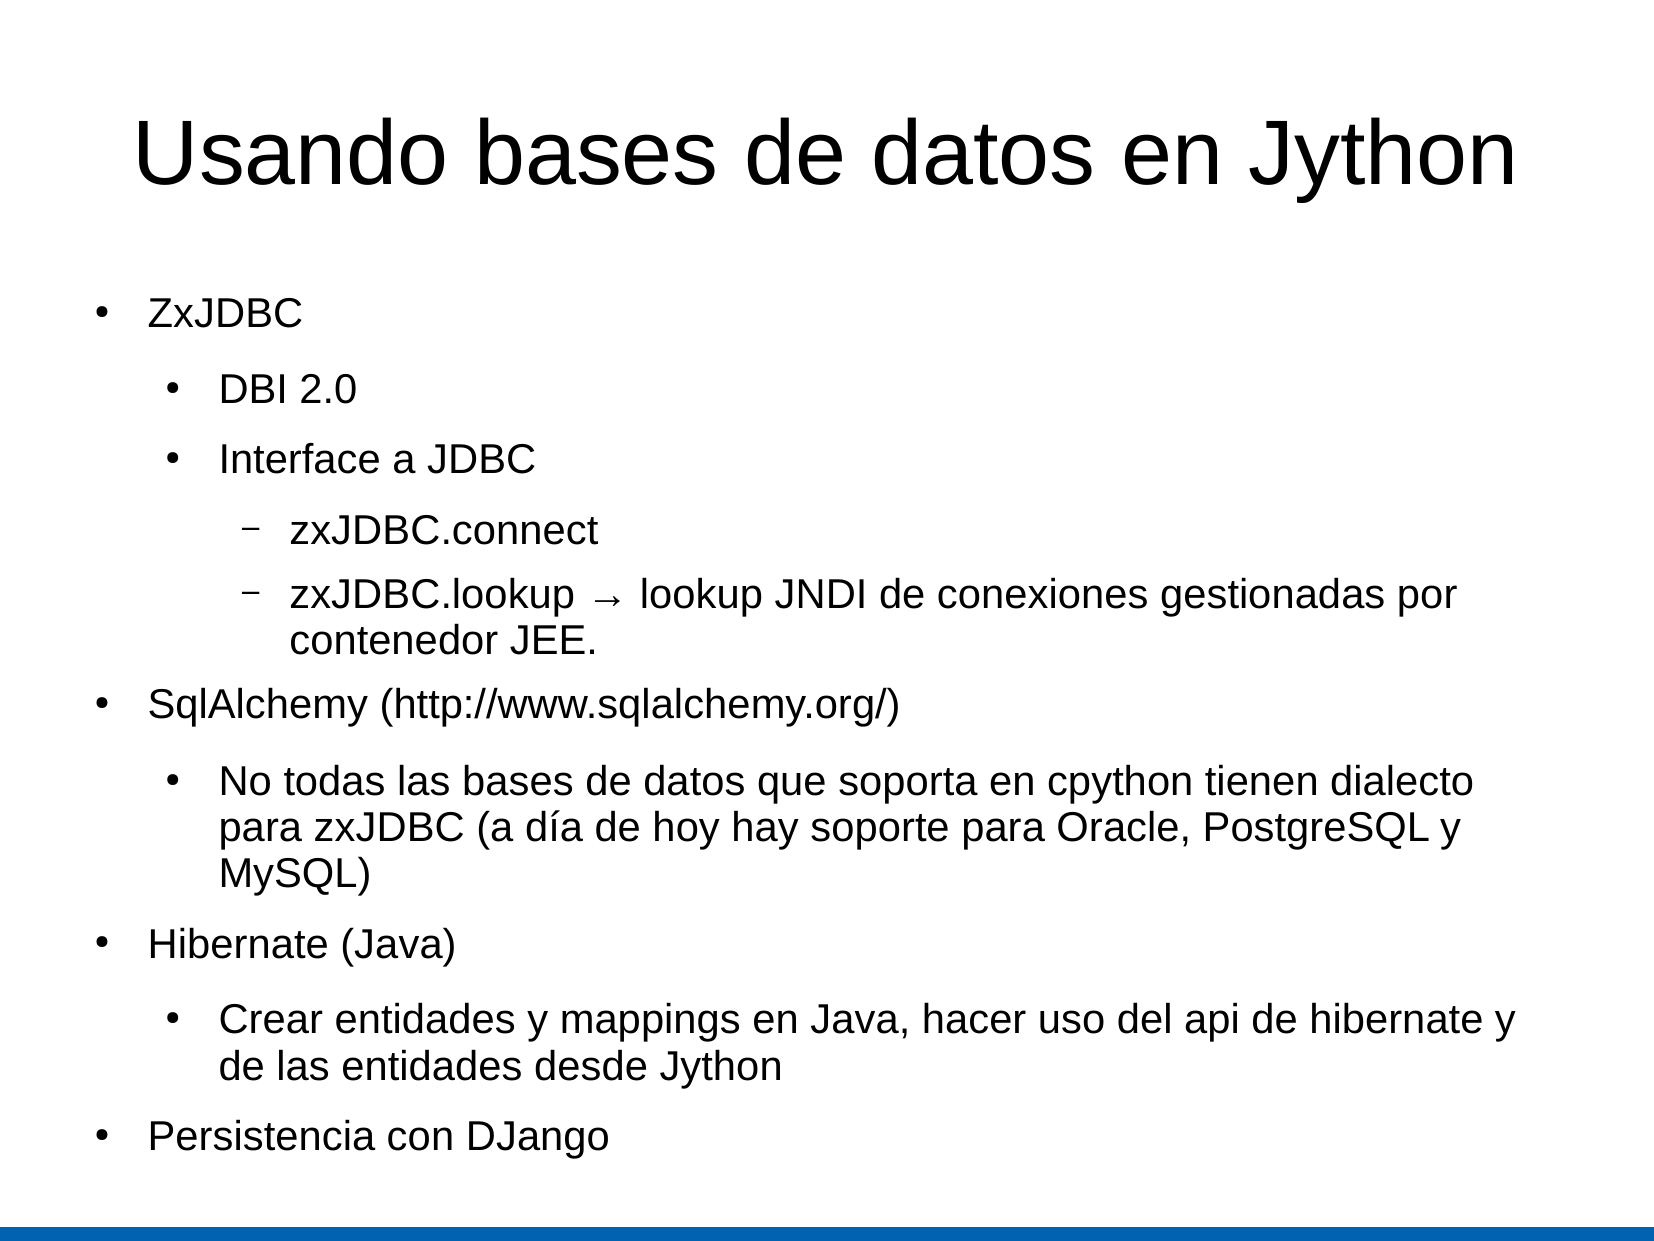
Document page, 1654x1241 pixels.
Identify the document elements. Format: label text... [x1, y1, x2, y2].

list ZxJDBC DBI 2.0 Interface a JDBC zxJDBC.connect zxJDBC.lookup → lookup JNDI de conexiones gestionadas por contenedor JEE. SqlAlchemy (http://www.sqlalchemy.org/) No todas las bases de datos que soporta en cpython tienen dialecto para zxJDBC (a día de hoy hay soporte para Oracle, PostgreSQL y MySQL) Hibernate (Java) Crear entidades y mappings en Java, hacer uso del api de hibernate y de las entidades desde Jython Persistencia con DJango [76, 290, 1565, 1160]
title Usando bases de datos en Jython [82, 49, 1571, 257]
